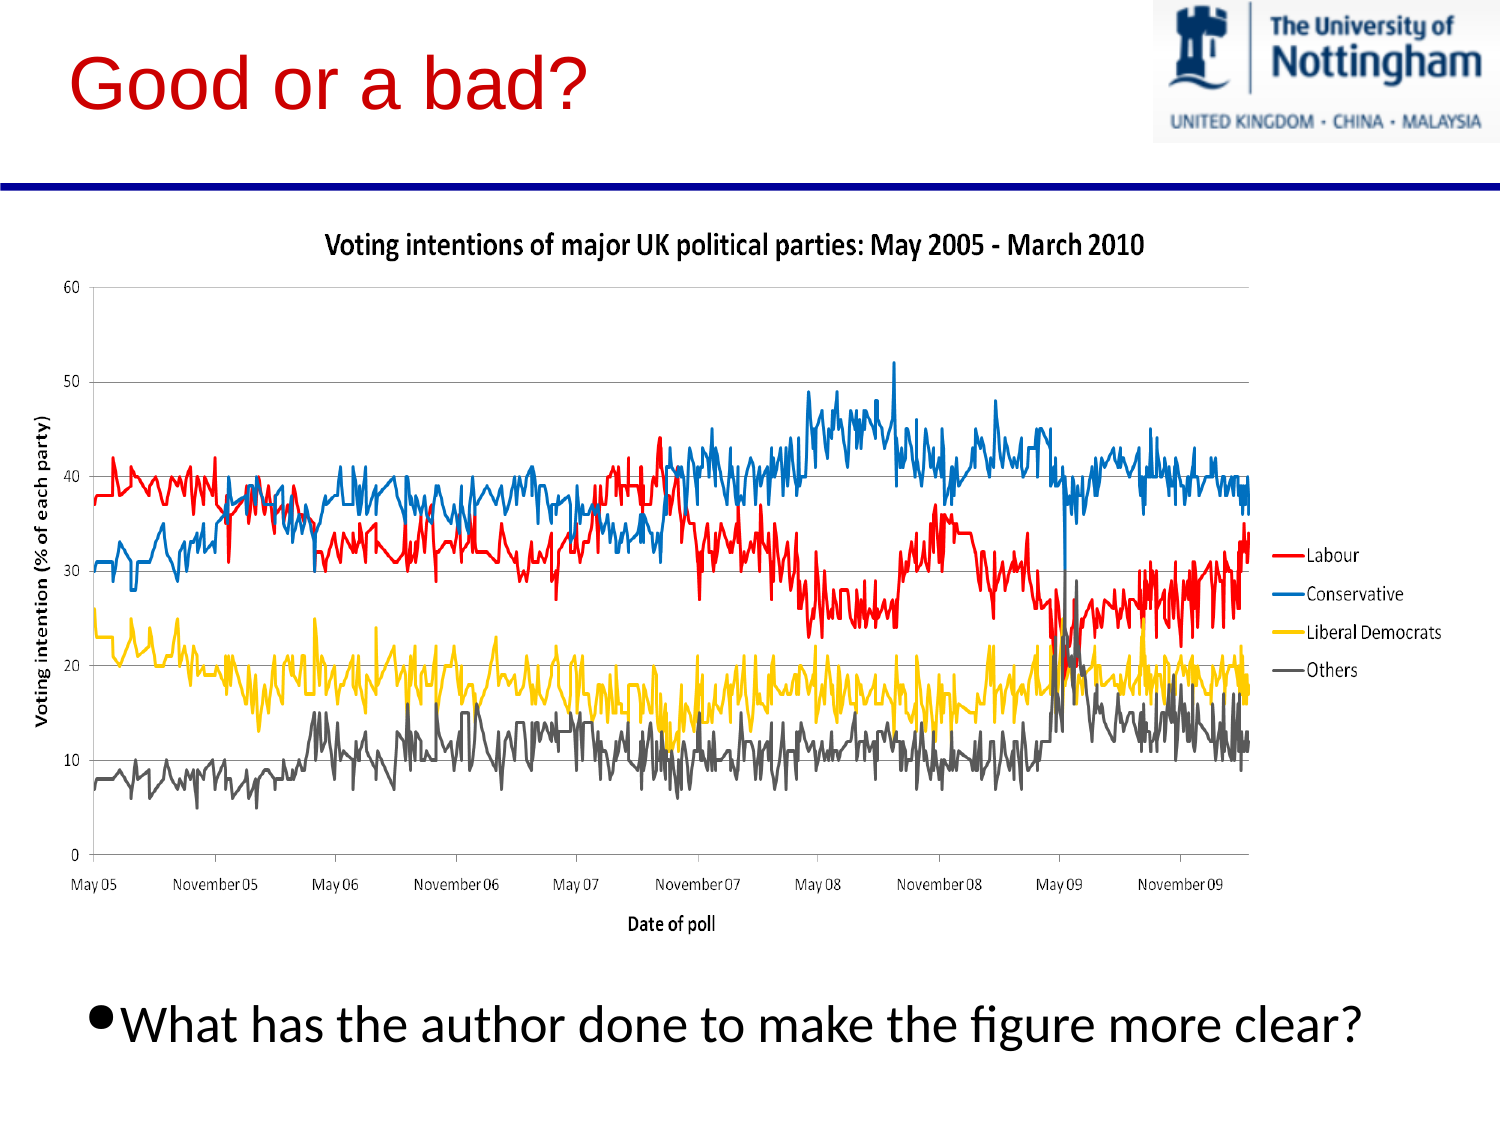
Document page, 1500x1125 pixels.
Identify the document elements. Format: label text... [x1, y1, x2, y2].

picture [10, 209, 1458, 959]
text_box Good or a bad? [53, 33, 1126, 217]
text_box What has the author done to make the figure more clear? [84, 973, 1430, 1066]
picture [1153, 0, 1500, 143]
